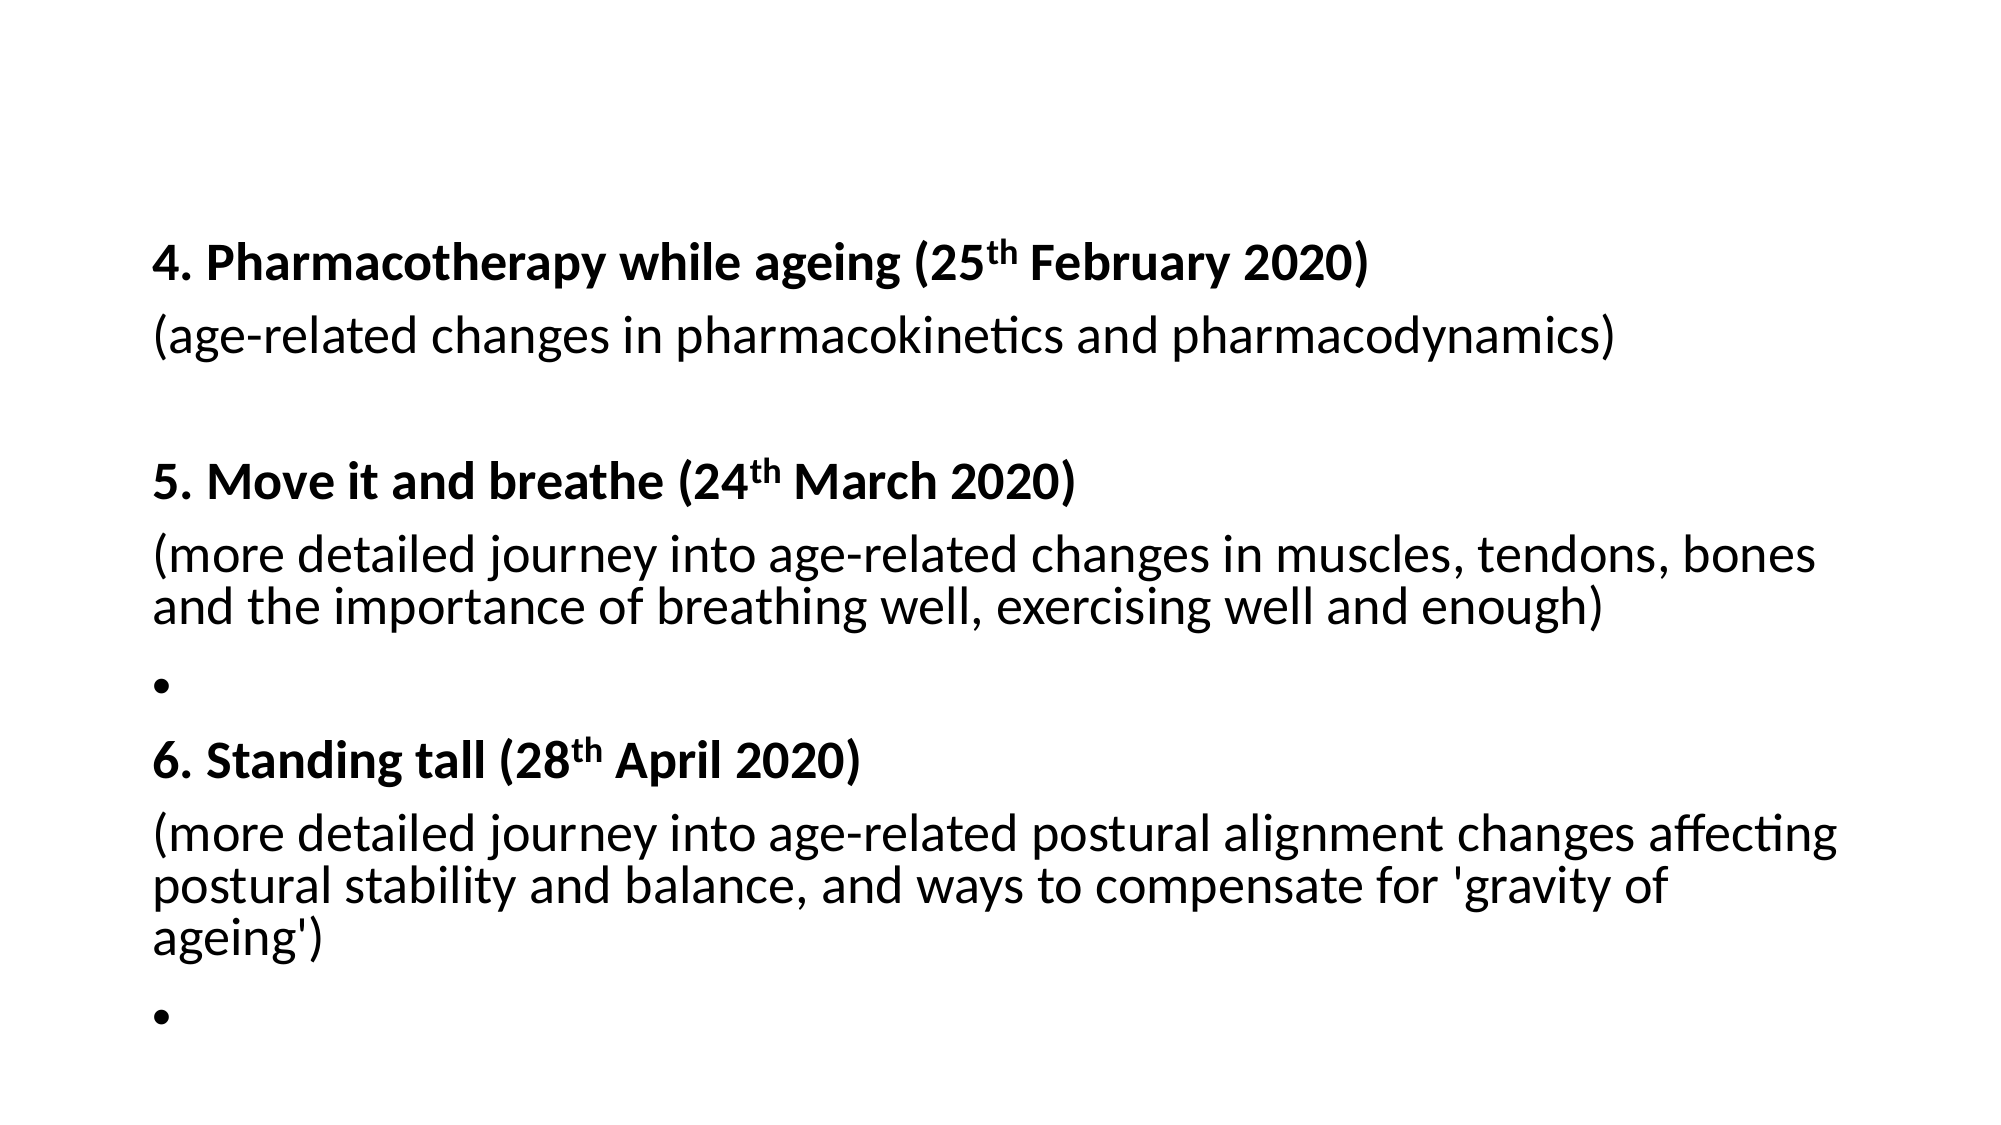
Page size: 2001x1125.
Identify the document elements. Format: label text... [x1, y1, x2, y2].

list 4. Pharmacotherapy while ageing (25th February 2020) (age-related changes in pharmacokinetics and pharmacodynamics) 5. Move it and breathe (24th March 2020) (more detailed journey into age-related changes in muscles, tendons, bones and the importance of breathing well, exercising well and enough) 6. Standing tall (28th April 2020) (more detailed journey into age-related postural alignment changes affecting postural stability and balance, and ways to compensate for 'gravity of ageing') [137, 145, 1863, 1014]
